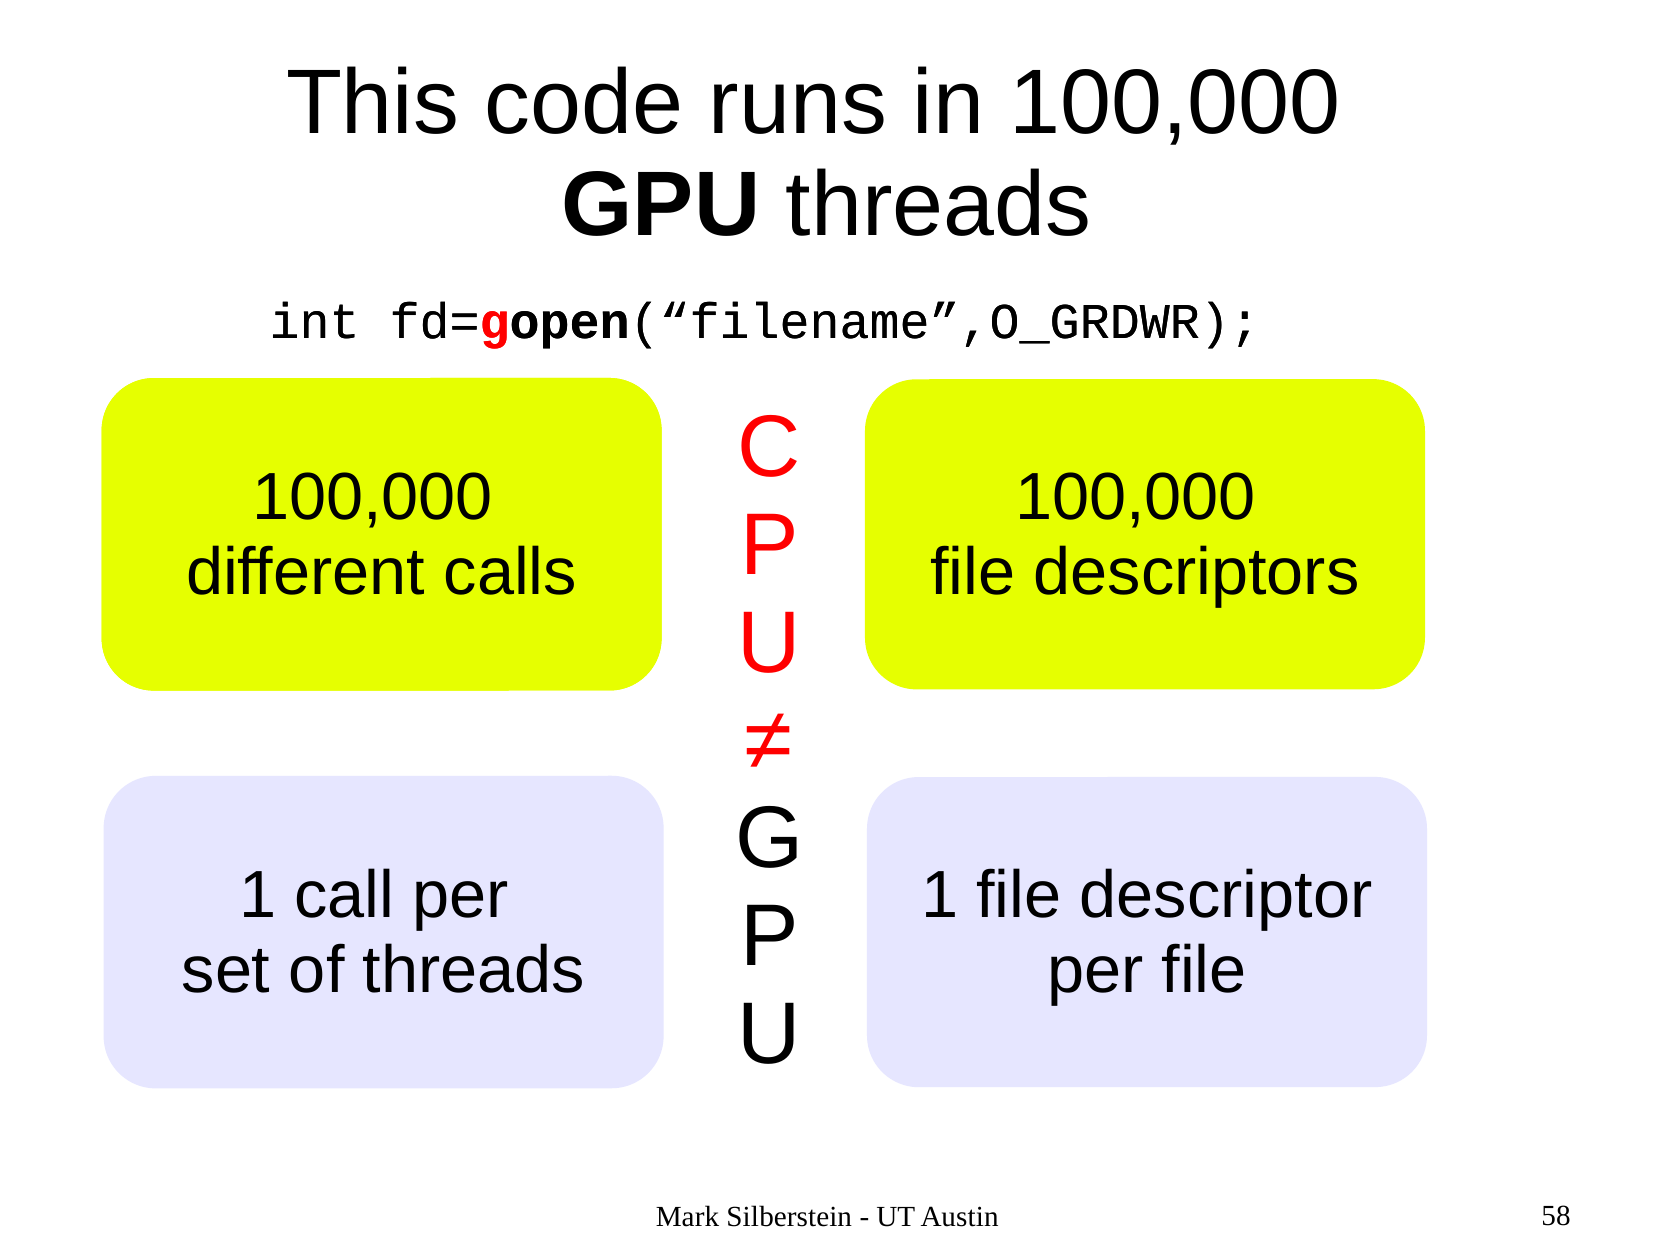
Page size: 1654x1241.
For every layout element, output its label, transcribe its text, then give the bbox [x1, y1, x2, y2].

list int fd=gopen(“filename”,O_GRDWR); [239, 297, 1426, 661]
text_box 1 call per set of threads [103, 775, 664, 1089]
text_box 100,000 file descriptors [870, 661, 1420, 690]
text_box CPU ≠ GPU [720, 661, 819, 1089]
text_box 1 file descriptor per file [866, 776, 1428, 1088]
title This code runs in 100,000 GPU threads [82, 49, 1571, 257]
text_box 100,000 different calls [101, 378, 657, 691]
